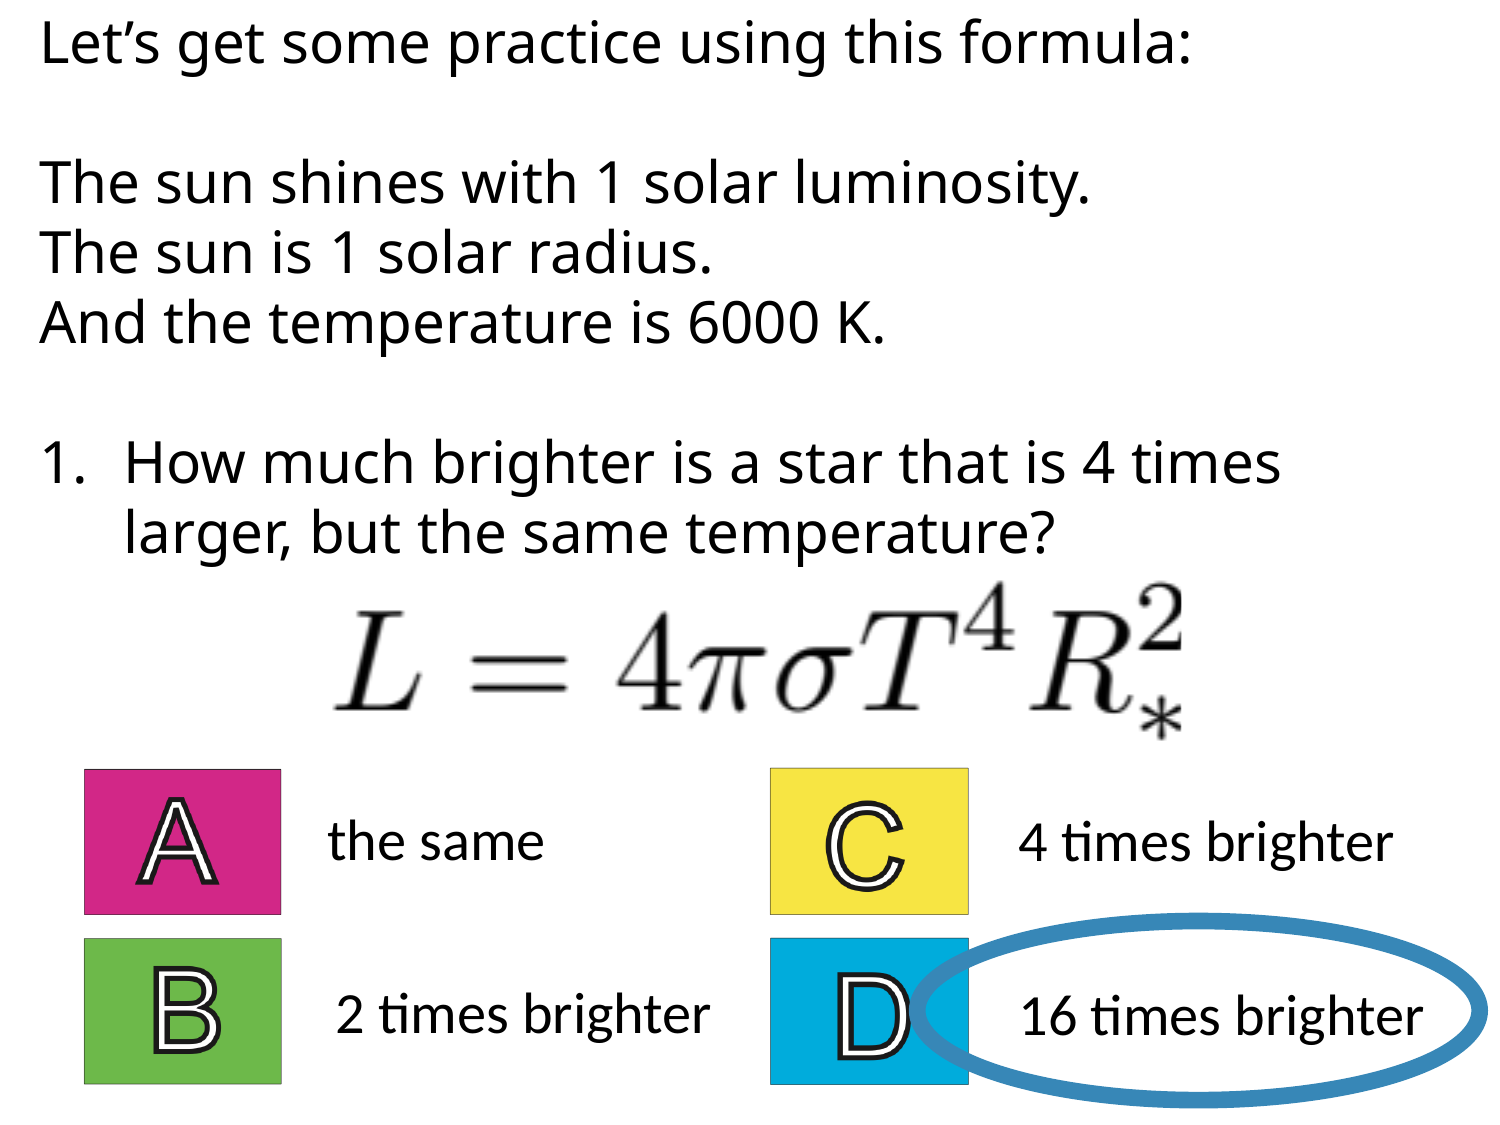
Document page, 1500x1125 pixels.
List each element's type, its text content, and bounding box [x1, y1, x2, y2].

picture [331, 579, 1182, 741]
picture [768, 766, 970, 916]
picture [82, 766, 283, 917]
text_box 4 times brighter [1003, 795, 1411, 881]
picture [838, 973, 911, 1059]
text_box Let’s get some practice using this formula: The sun shines with 1 solar luminosity. The sun is 1 solar radius. And the temperature is 6000 K. How much brighter is a star that is 4 times larger, but the same temperature? [24, 0, 1443, 573]
text_box the same [312, 794, 575, 880]
text_box 16 times brighter [1003, 969, 1440, 1055]
picture [82, 936, 283, 1086]
picture [769, 936, 970, 1086]
text_box 2 times brighter [320, 967, 728, 1053]
